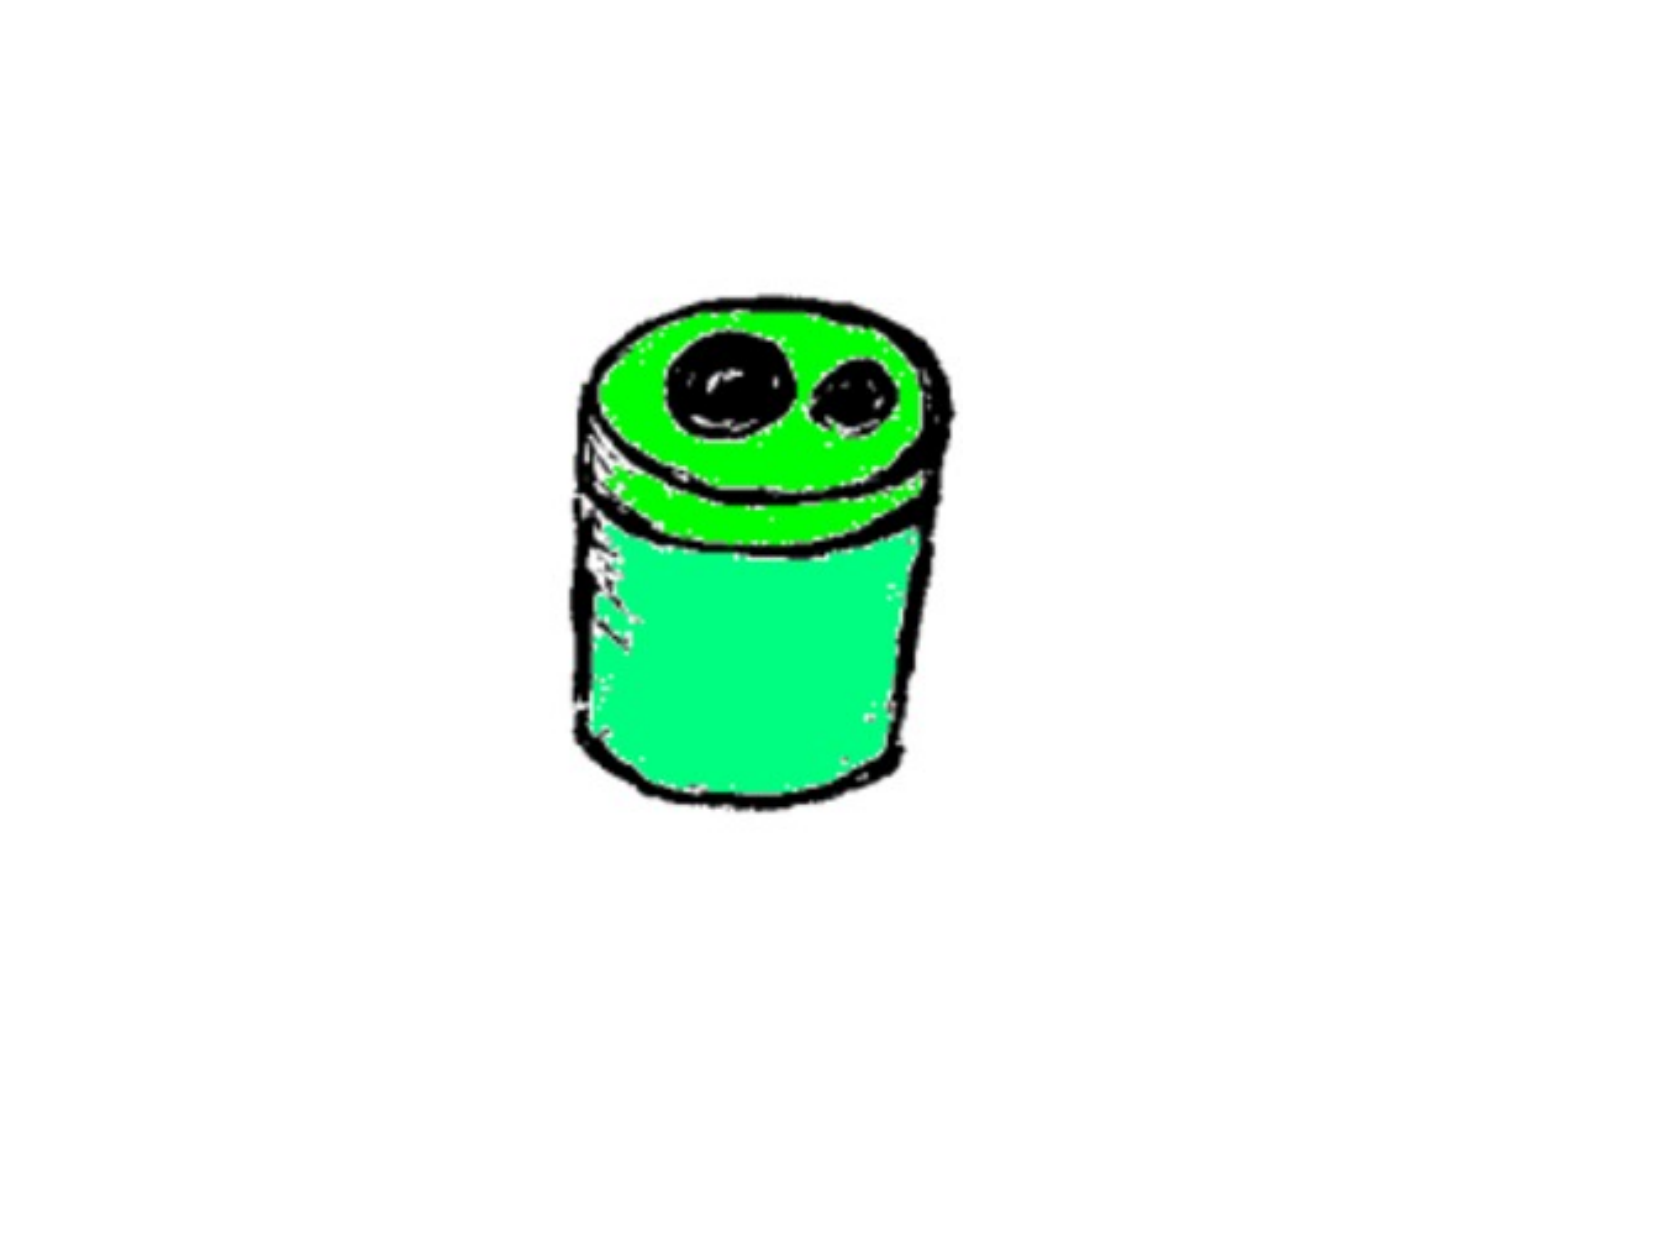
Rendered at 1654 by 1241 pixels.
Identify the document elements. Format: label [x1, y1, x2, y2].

picture [531, 259, 963, 852]
